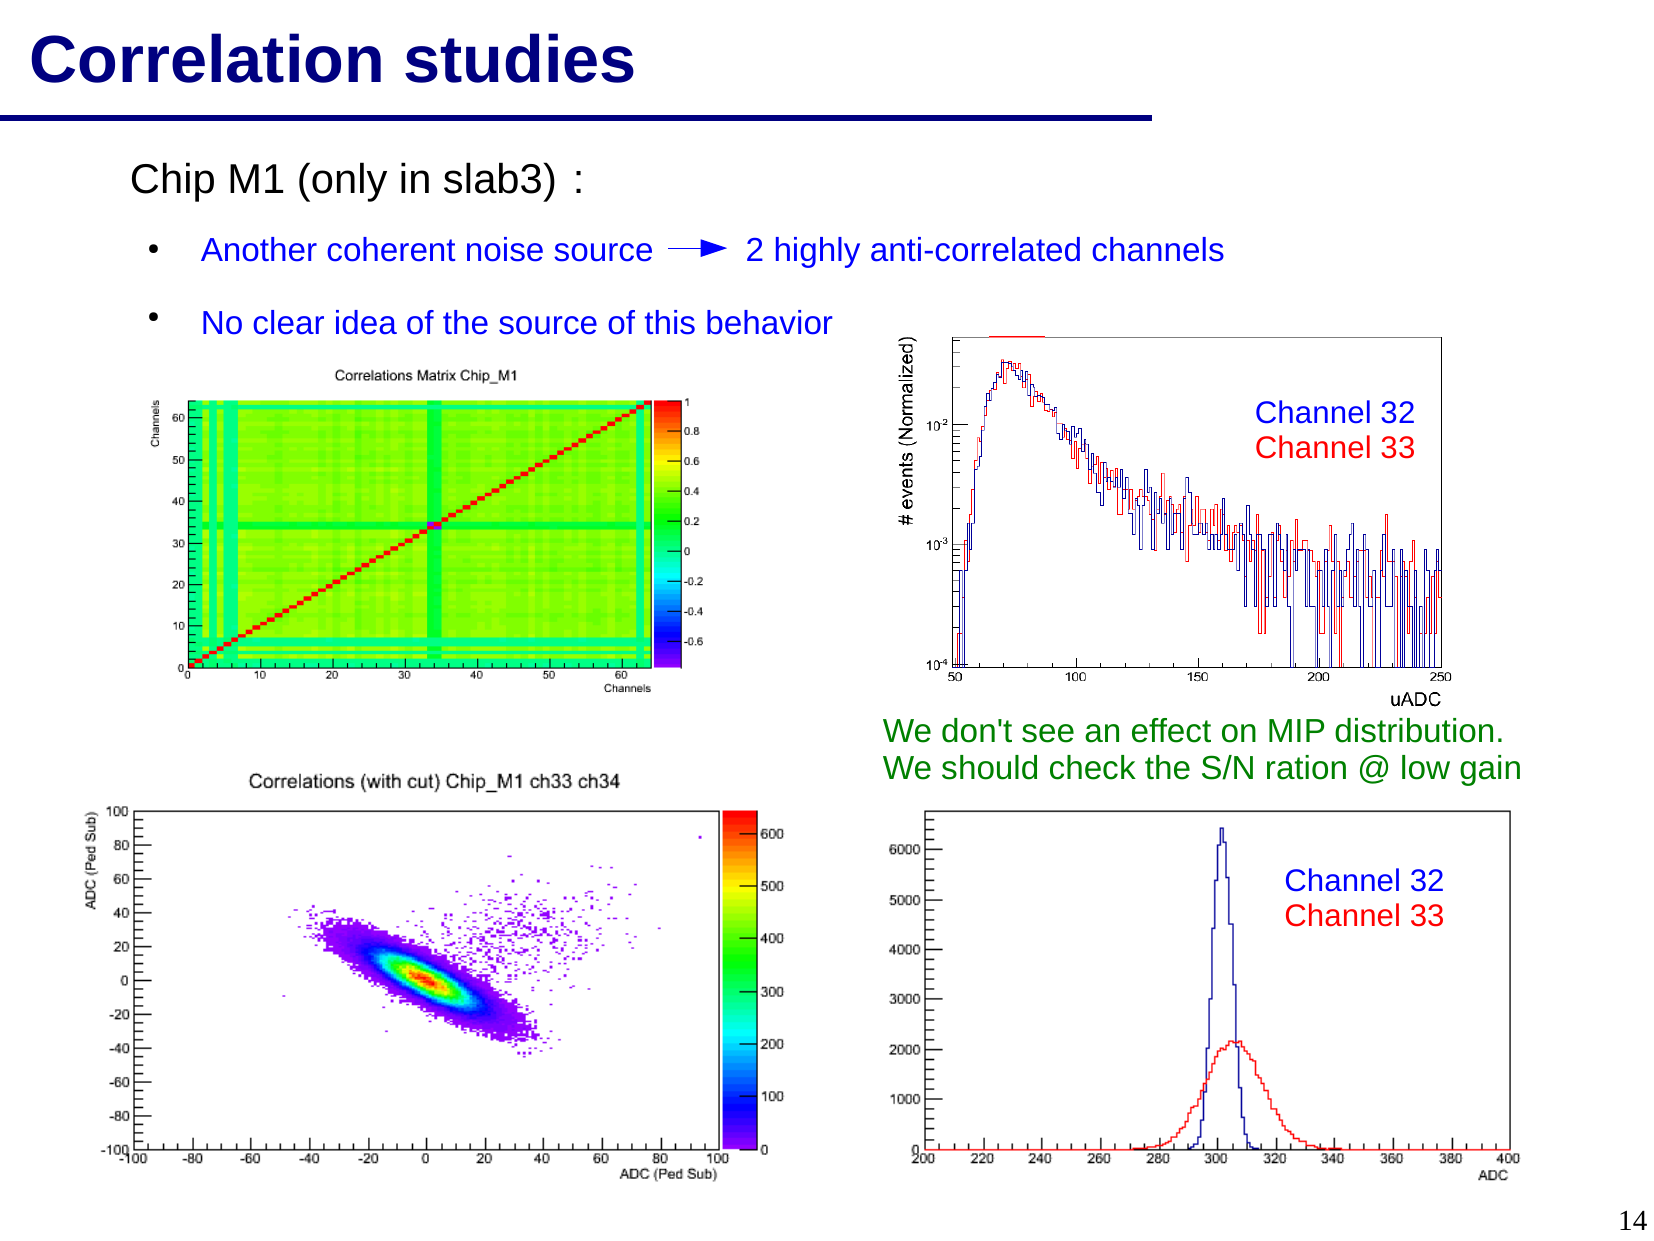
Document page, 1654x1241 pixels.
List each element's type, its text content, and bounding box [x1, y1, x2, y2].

picture [891, 295, 1502, 704]
text_box Channel 32 Channel 33 [1269, 856, 1565, 941]
picture [850, 767, 1601, 1217]
list Chip M1 (only in slab3) : Another coherent noise source 2 highly anti-correlated channels No clear idea of the source of this behavior [59, 155, 1548, 975]
text_box We don't see an effect on MIP distribution. We should check the S/N ration @ low gain [868, 704, 1636, 795]
title Correlation studies [29, 0, 1625, 119]
picture [59, 767, 810, 1217]
text_box Channel 32 Channel 33 [1240, 388, 1536, 473]
picture [129, 366, 723, 721]
